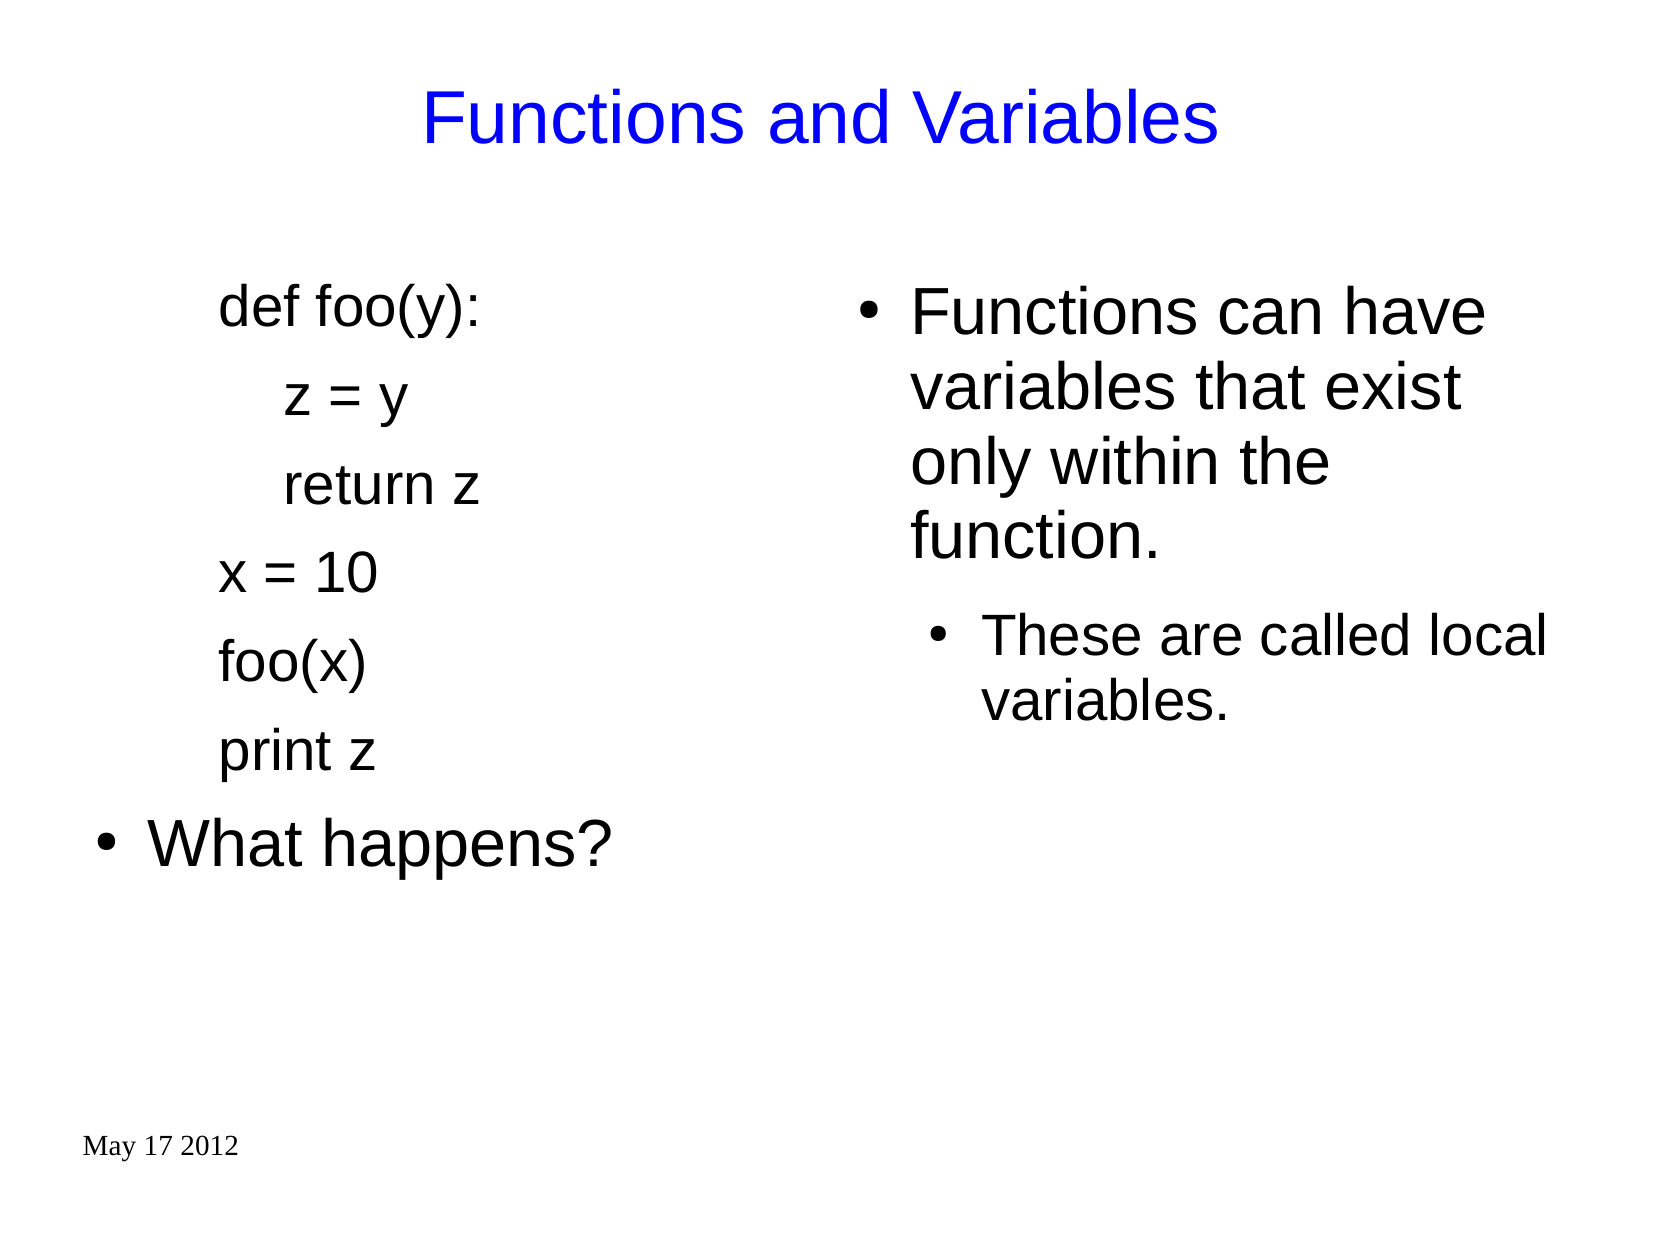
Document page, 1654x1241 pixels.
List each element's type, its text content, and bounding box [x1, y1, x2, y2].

title Functions and Variables [76, 58, 1565, 178]
list Functions can have variables that exist only within the function. These are called local variables. [839, 274, 1566, 1093]
list def foo(y): z = y return z x = 10 foo(x) print z What happens? [76, 274, 839, 1093]
